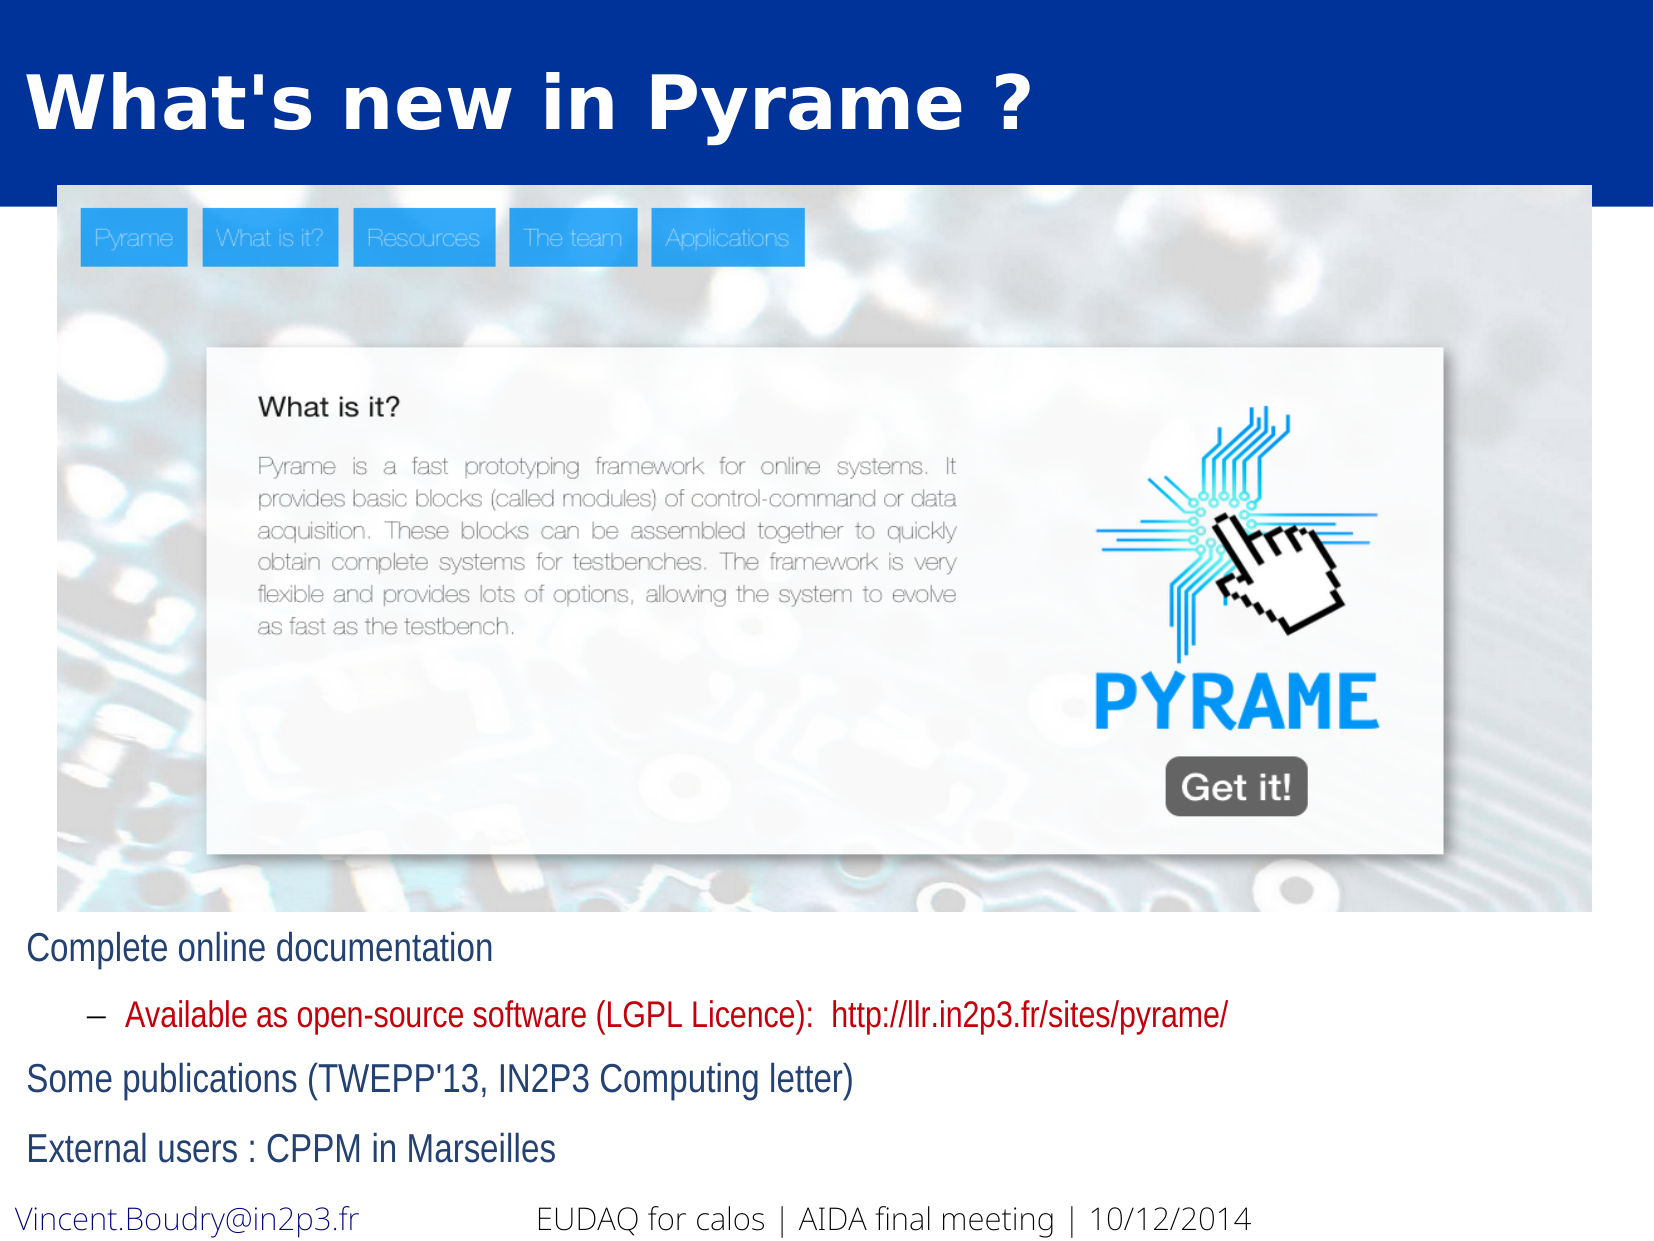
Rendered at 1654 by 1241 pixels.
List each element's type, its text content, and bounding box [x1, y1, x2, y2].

title What's new in Pyrame ? [24, 17, 1635, 191]
picture [57, 185, 1592, 912]
list Complete online documentation Available as open-source software (LGPL Licence): http://llr.in2p3.fr/sites/pyrame/ Some publications (TWEPP'13, IN2P3 Computing letter) External users : CPPM in Marseilles [26, 923, 1631, 1172]
